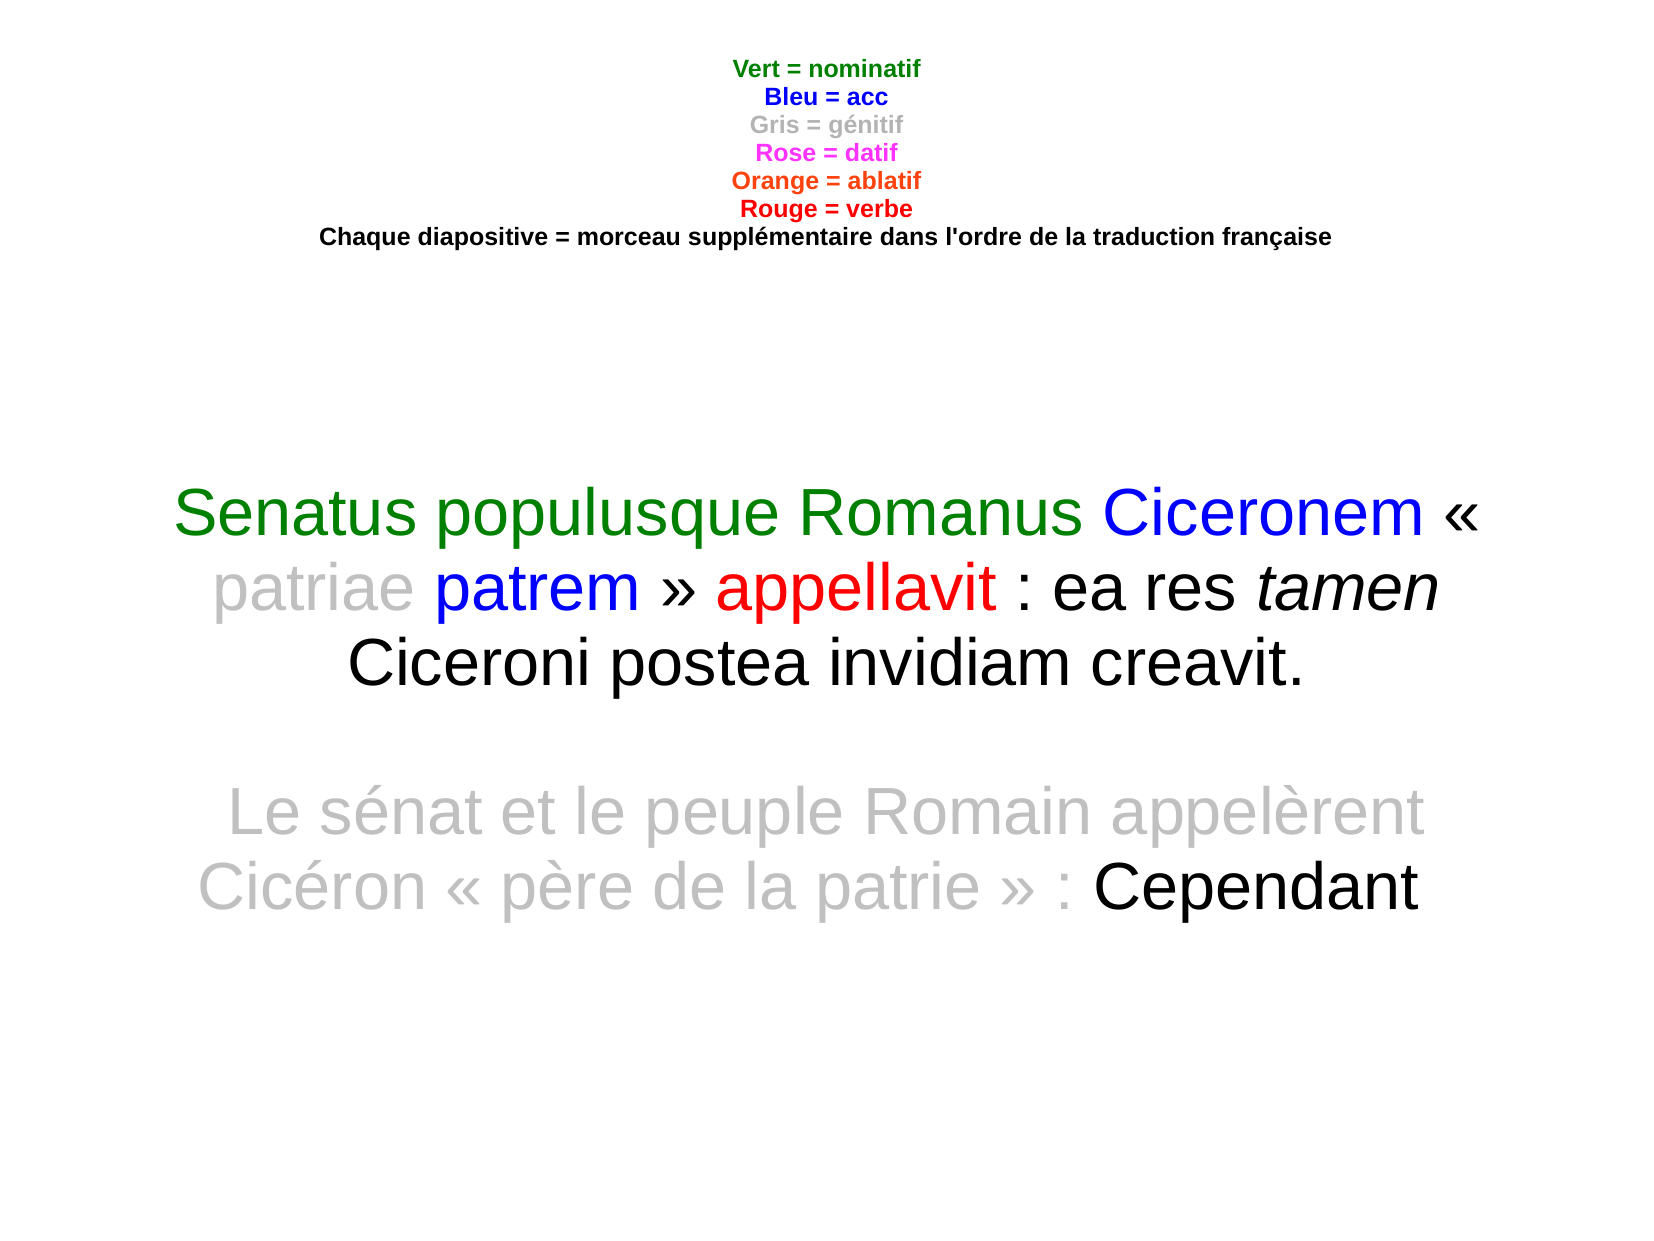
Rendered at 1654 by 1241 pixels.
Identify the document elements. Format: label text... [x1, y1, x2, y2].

title Vert = nominatif Bleu = acc Gris = génitif Rose = datif Orange = ablatif Rouge = verbe Chaque diapositive = morceau supplémentaire dans l'ordre de la traduction française [82, 49, 1571, 257]
subtitle Senatus populusque Romanus Ciceronem « patriae patrem » appellavit : ea res tamen Ciceroni postea invidiam creavit. Le sénat et le peuple Romain appelèrent Cicéron « père de la patrie » : Cependant [82, 290, 1571, 1109]
